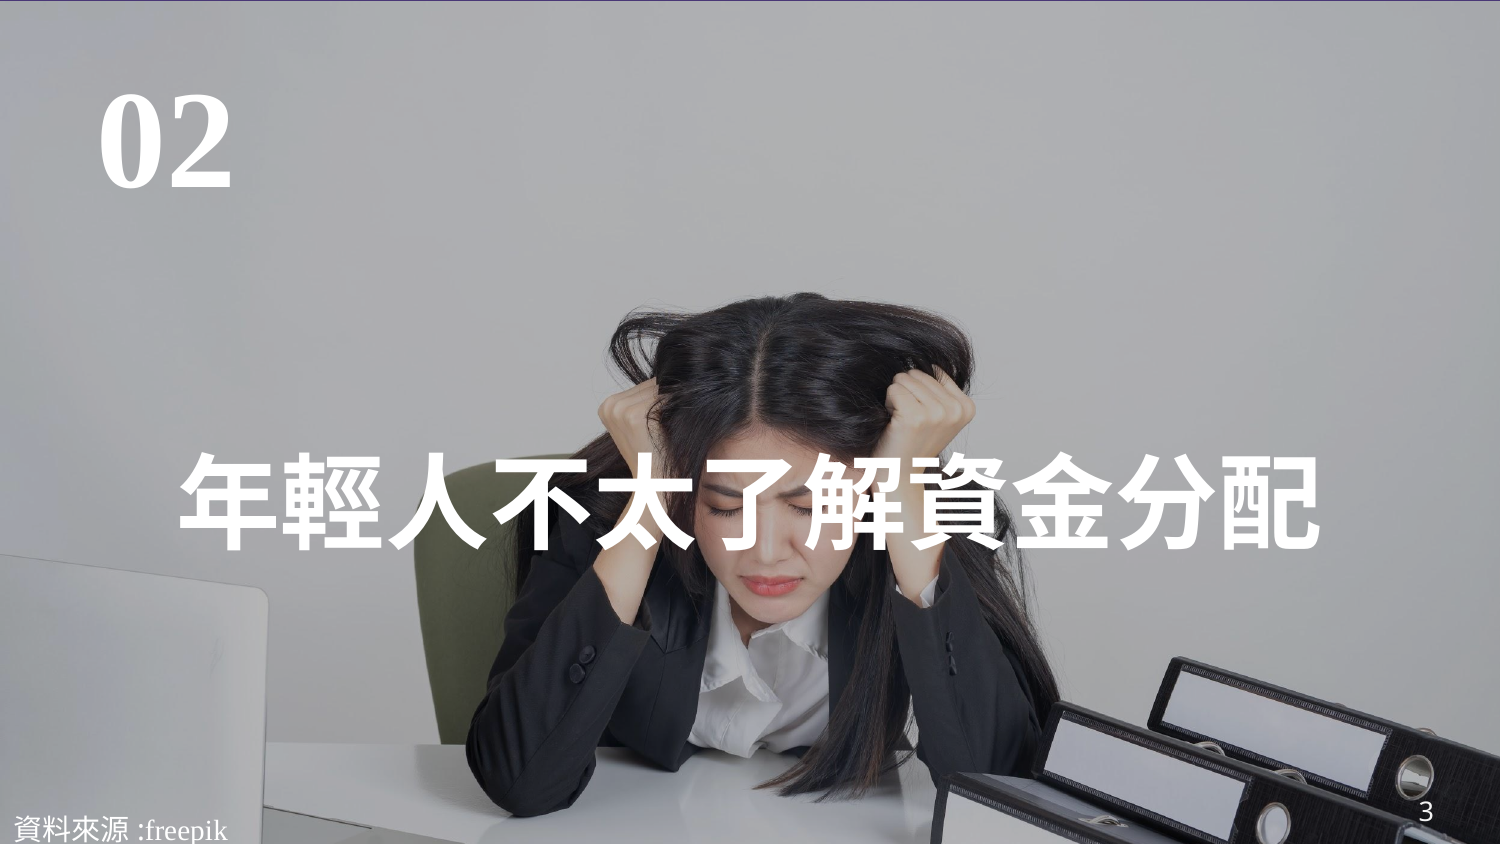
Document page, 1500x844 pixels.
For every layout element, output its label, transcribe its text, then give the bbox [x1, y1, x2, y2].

text_box 02 [17, 1, 317, 261]
text_box 資料來源:freepik [0, 796, 475, 844]
text_box 年輕人不太了解資金分配 [0, 0, 1500, 844]
text_box 3 [1403, 779, 1494, 844]
